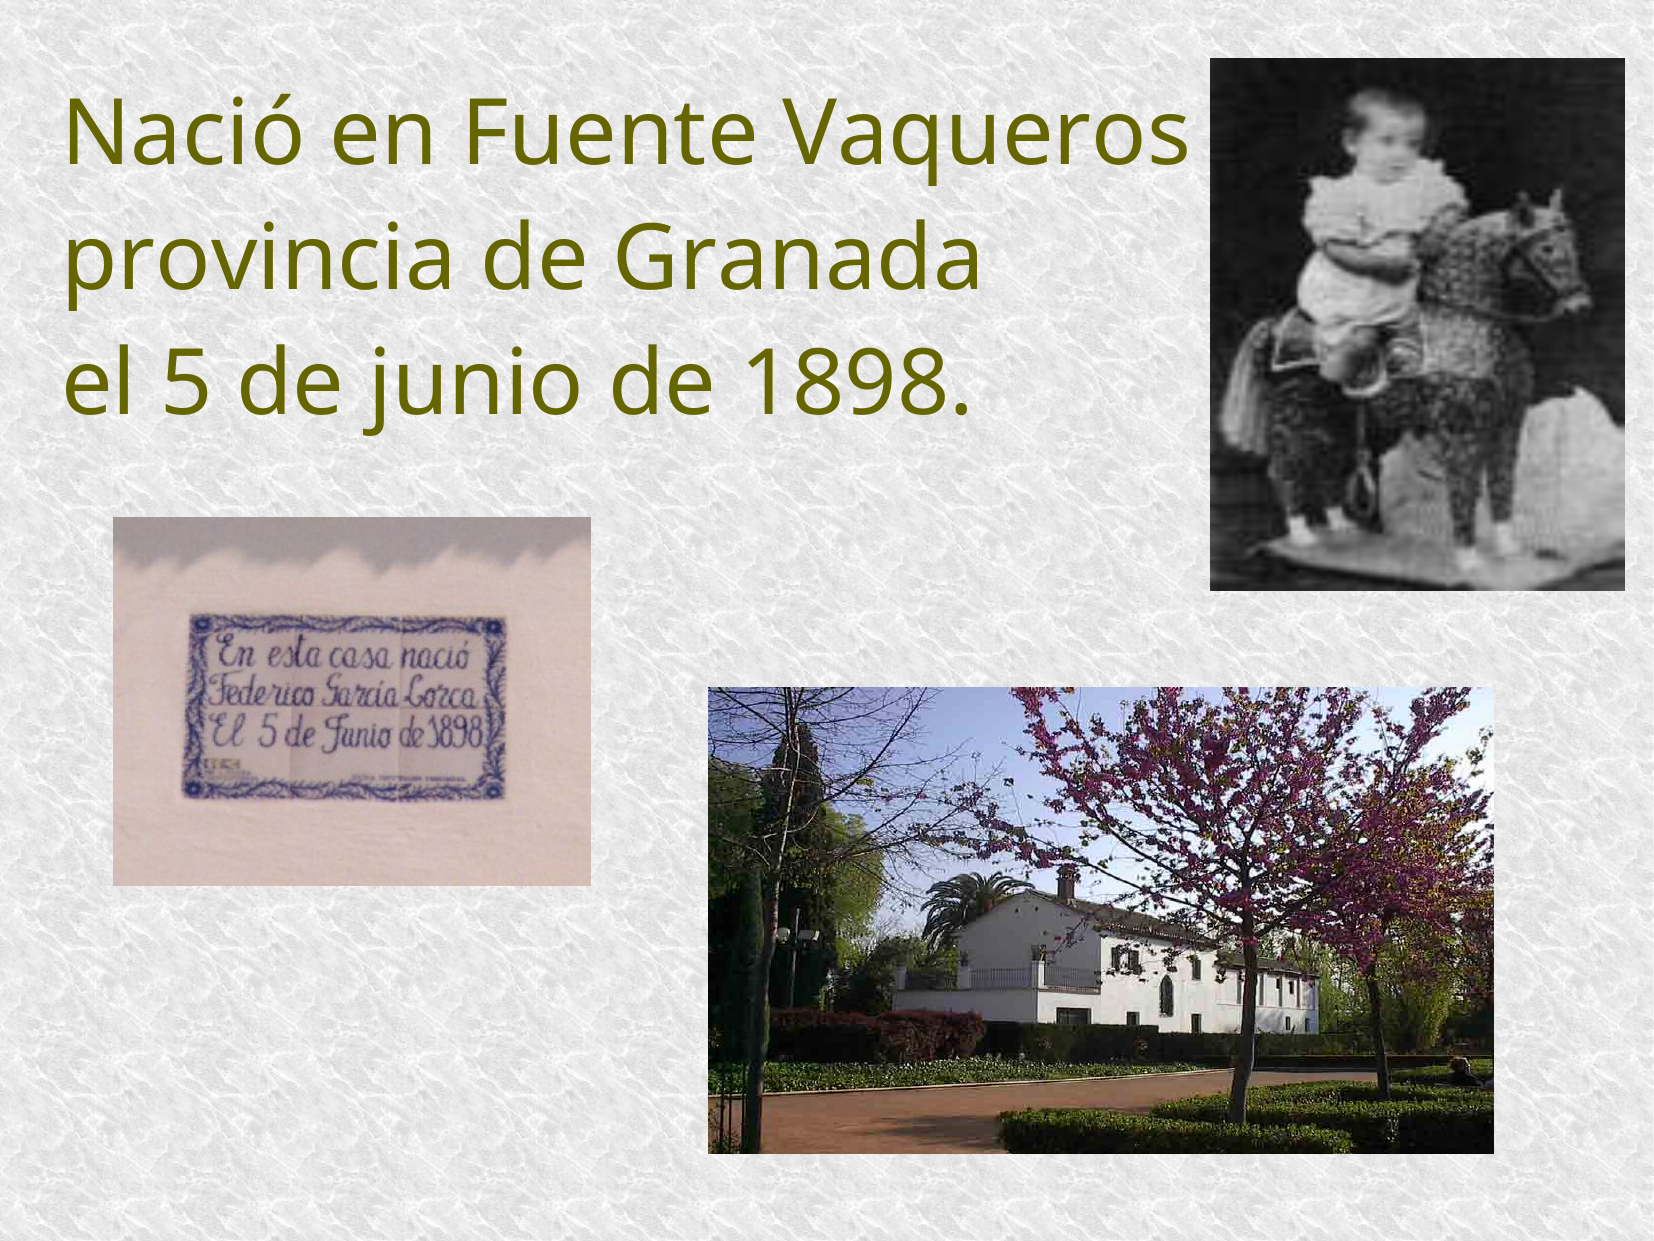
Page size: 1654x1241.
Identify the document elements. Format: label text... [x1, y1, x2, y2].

text_box Nació en Fuente Vaqueros provincia de Granada el 5 de junio de 1898. [46, 59, 1211, 458]
picture [0, 0, 1654, 1241]
